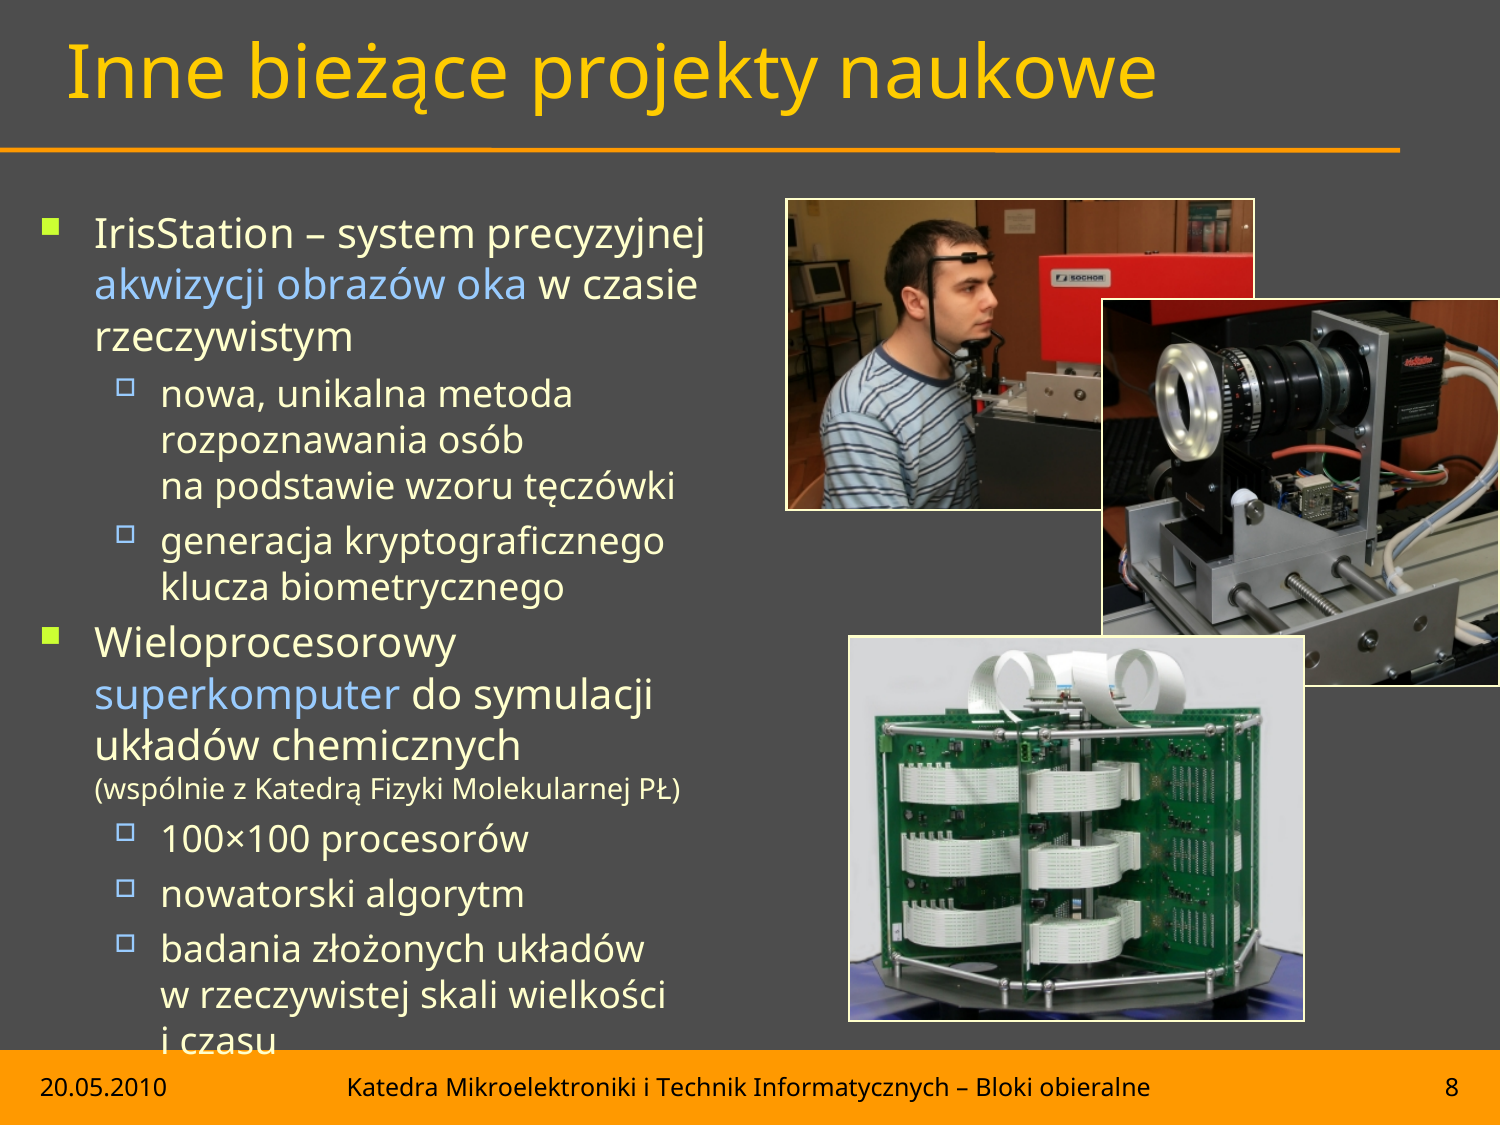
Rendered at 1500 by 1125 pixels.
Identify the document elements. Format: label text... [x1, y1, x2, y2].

title Inne bieżące projekty naukowe [52, 12, 1469, 127]
picture [787, 200, 1254, 510]
picture [849, 637, 1304, 1020]
list IrisStation – system precyzyjnej akwizycji obrazów oka w czasie rzeczywistym nowa, unikalna metoda rozpoznawania osób na podstawie wzoru tęczówki generacja kryptograficznego klucza biometrycznego Wieloprocesorowy superkomputer do symulacji układów chemicznych (wspólnie z Katedrą Fizyki Molekularnej PŁ) 100×100 procesorów nowatorski algorytm badania złożonych układów w rzeczywistej skali wielkości i czasu [24, 200, 750, 1026]
picture [1102, 299, 1498, 685]
